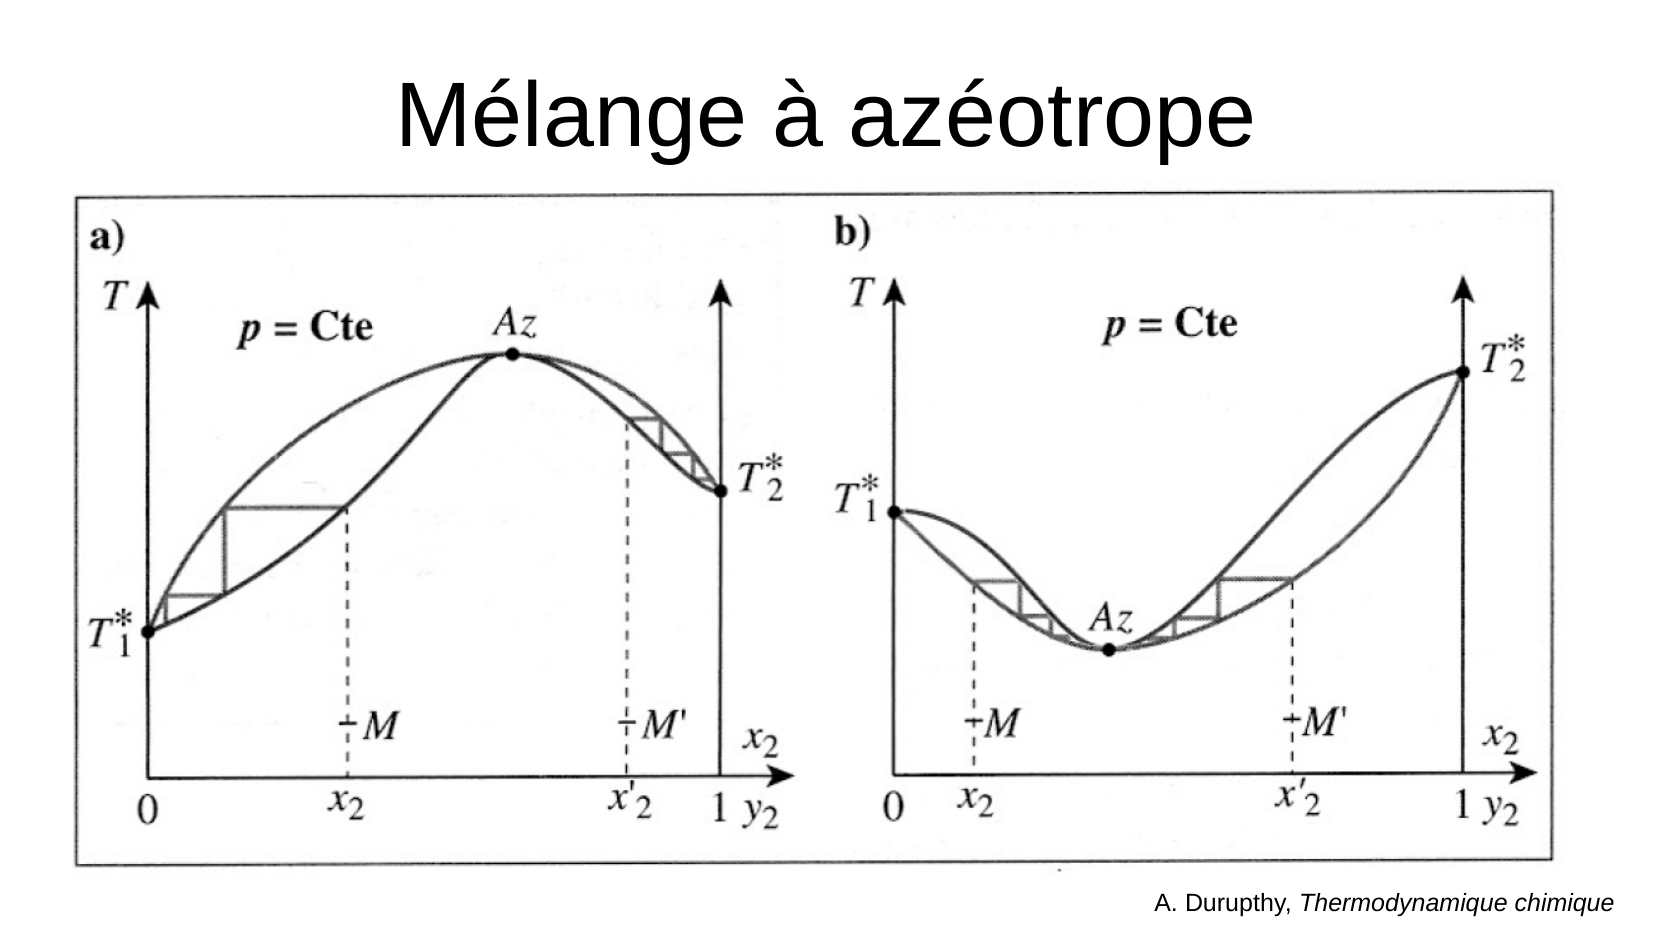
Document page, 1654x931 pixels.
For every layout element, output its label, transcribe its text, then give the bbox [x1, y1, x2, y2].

picture [47, 177, 1566, 878]
text_box A. Durupthy, Thermodynamique chimique [1139, 881, 1654, 931]
title Mélange à azéotrope [82, 37, 1571, 193]
